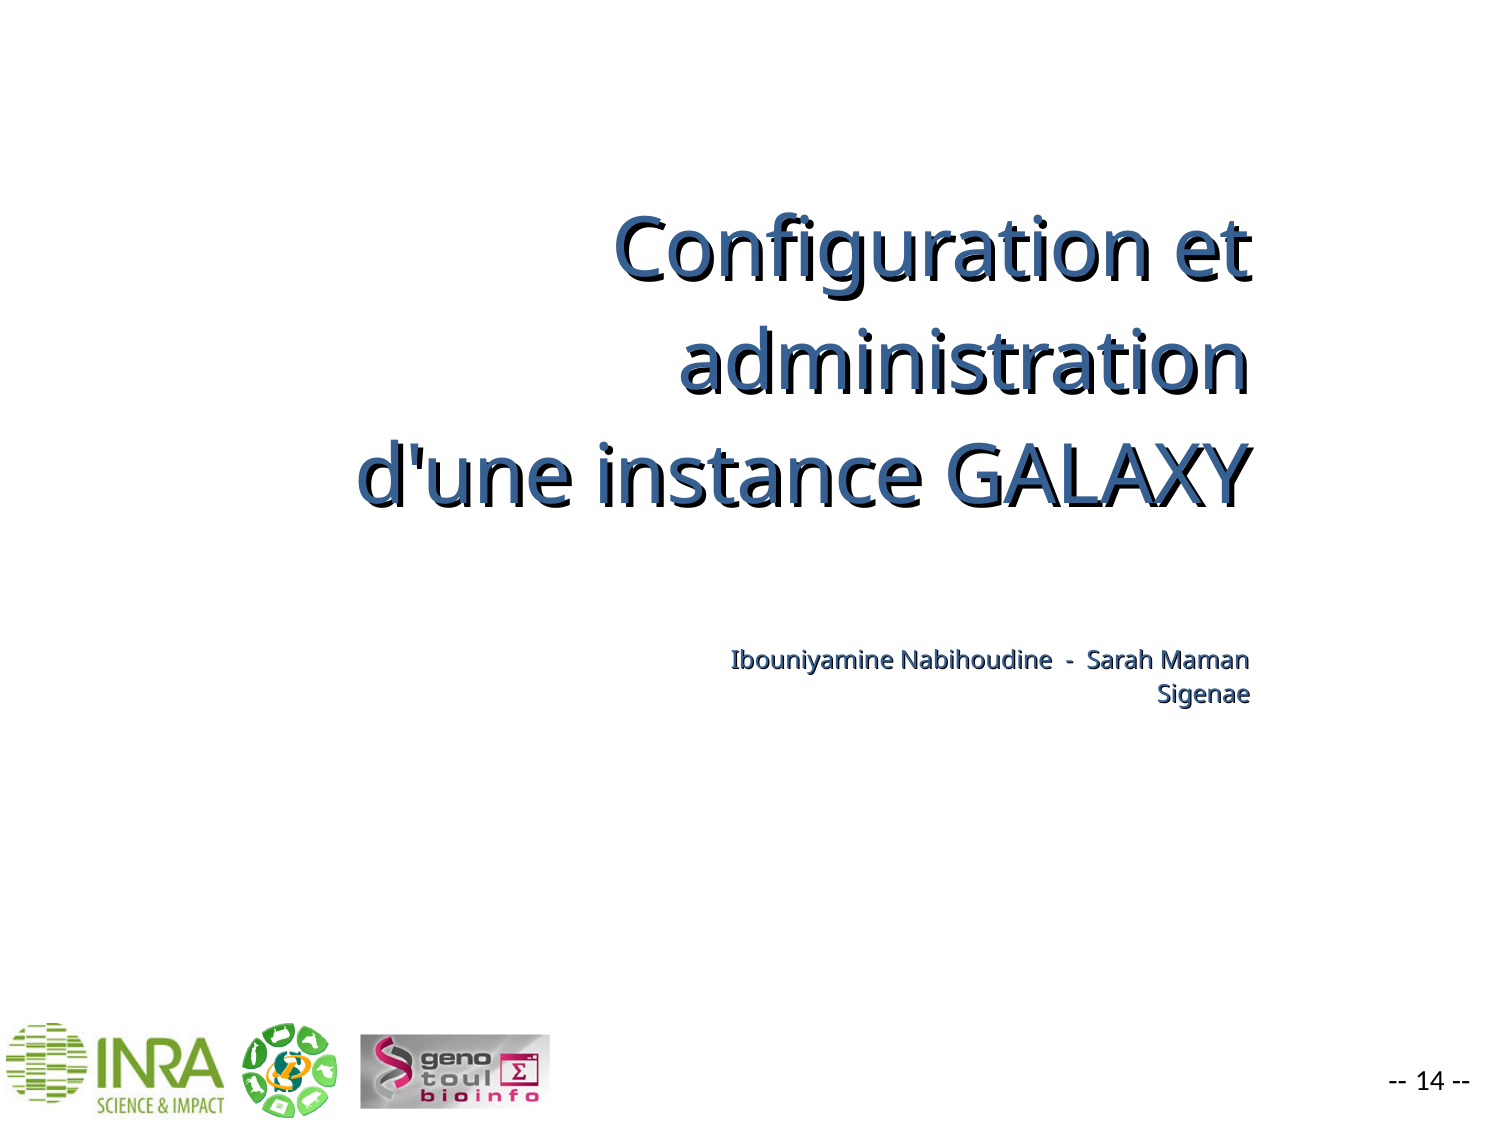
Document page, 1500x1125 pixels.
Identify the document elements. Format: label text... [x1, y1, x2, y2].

text_box Configuration et administration d'une instance GALAXY Ibouniyamine Nabihoudine - Sarah Maman Sigenae [339, 179, 1395, 633]
